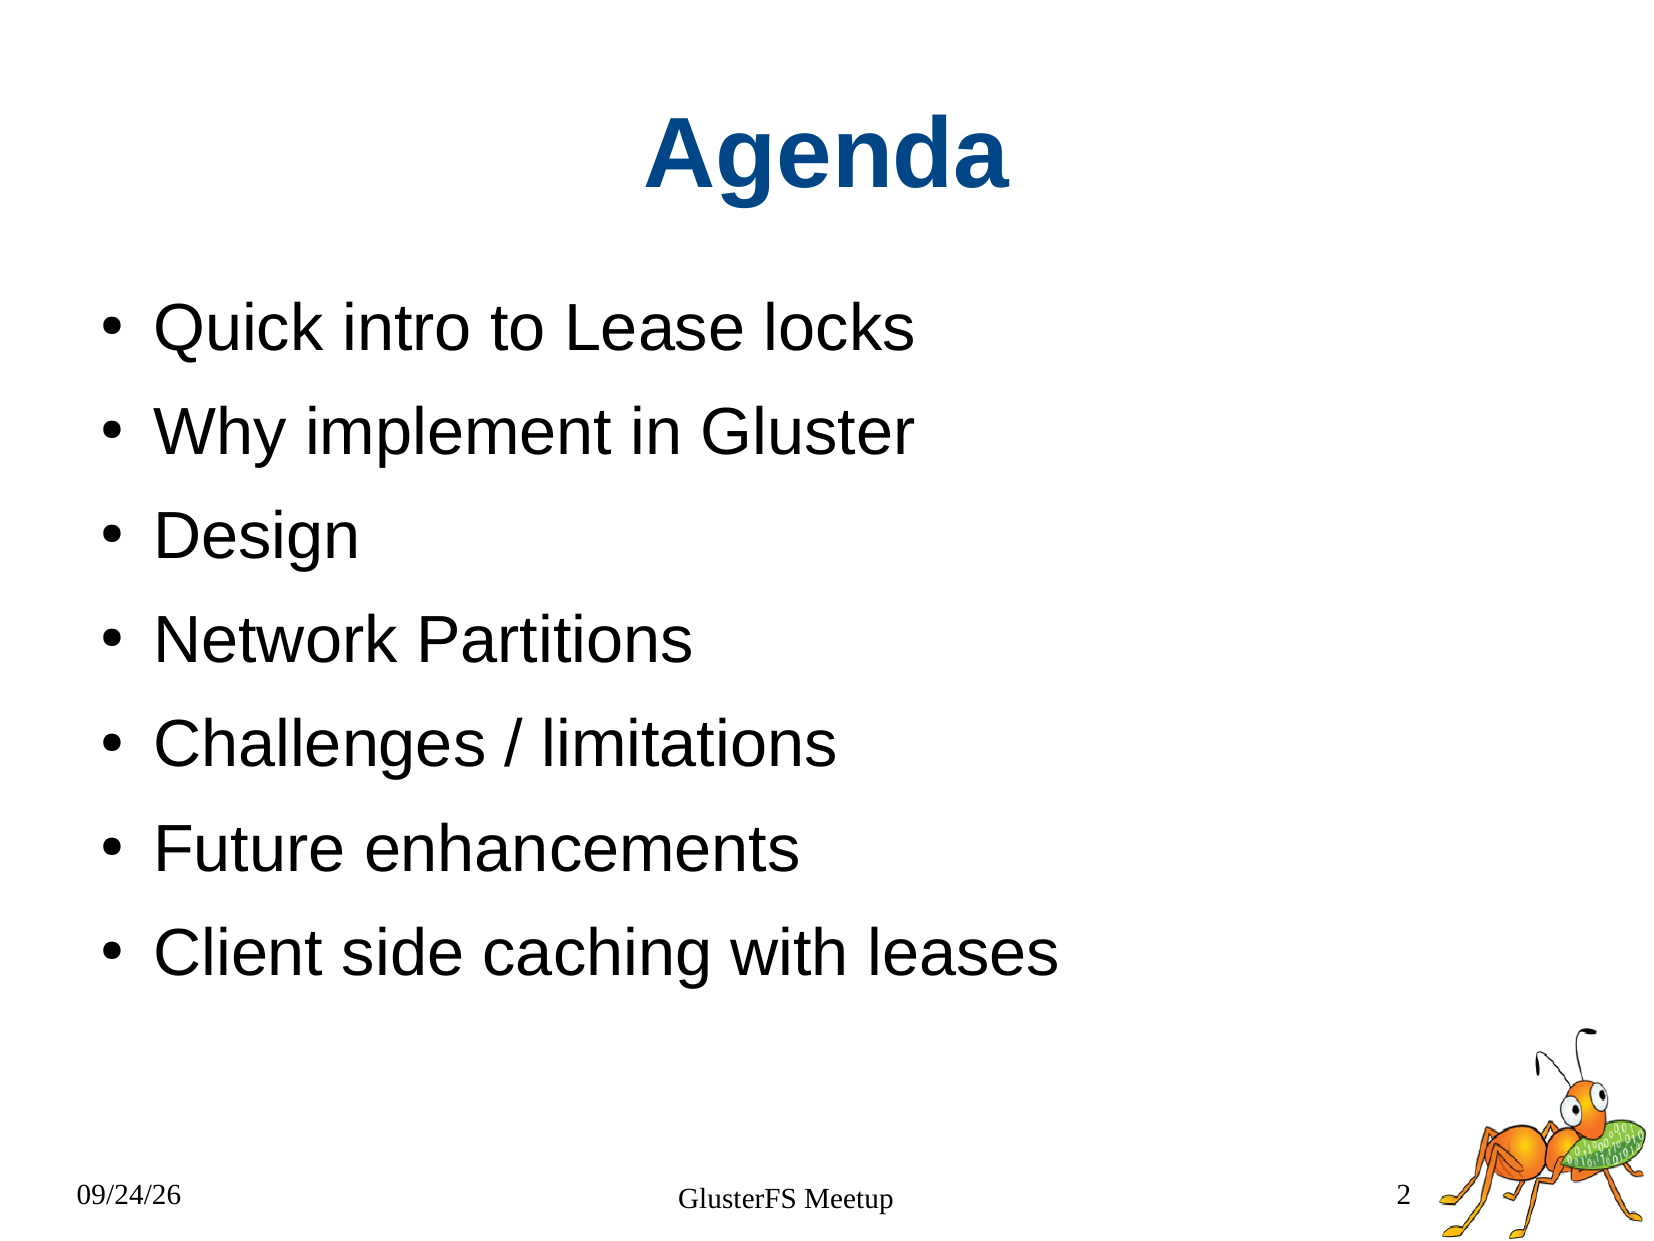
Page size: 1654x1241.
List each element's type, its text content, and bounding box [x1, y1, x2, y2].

list Quick intro to Lease locks Why implement in Gluster Design Network Partitions Challenges / limitations Future enhancements Client side caching with leases [82, 290, 1571, 1066]
title Agenda [82, 49, 1571, 257]
picture [1436, 1027, 1648, 1241]
